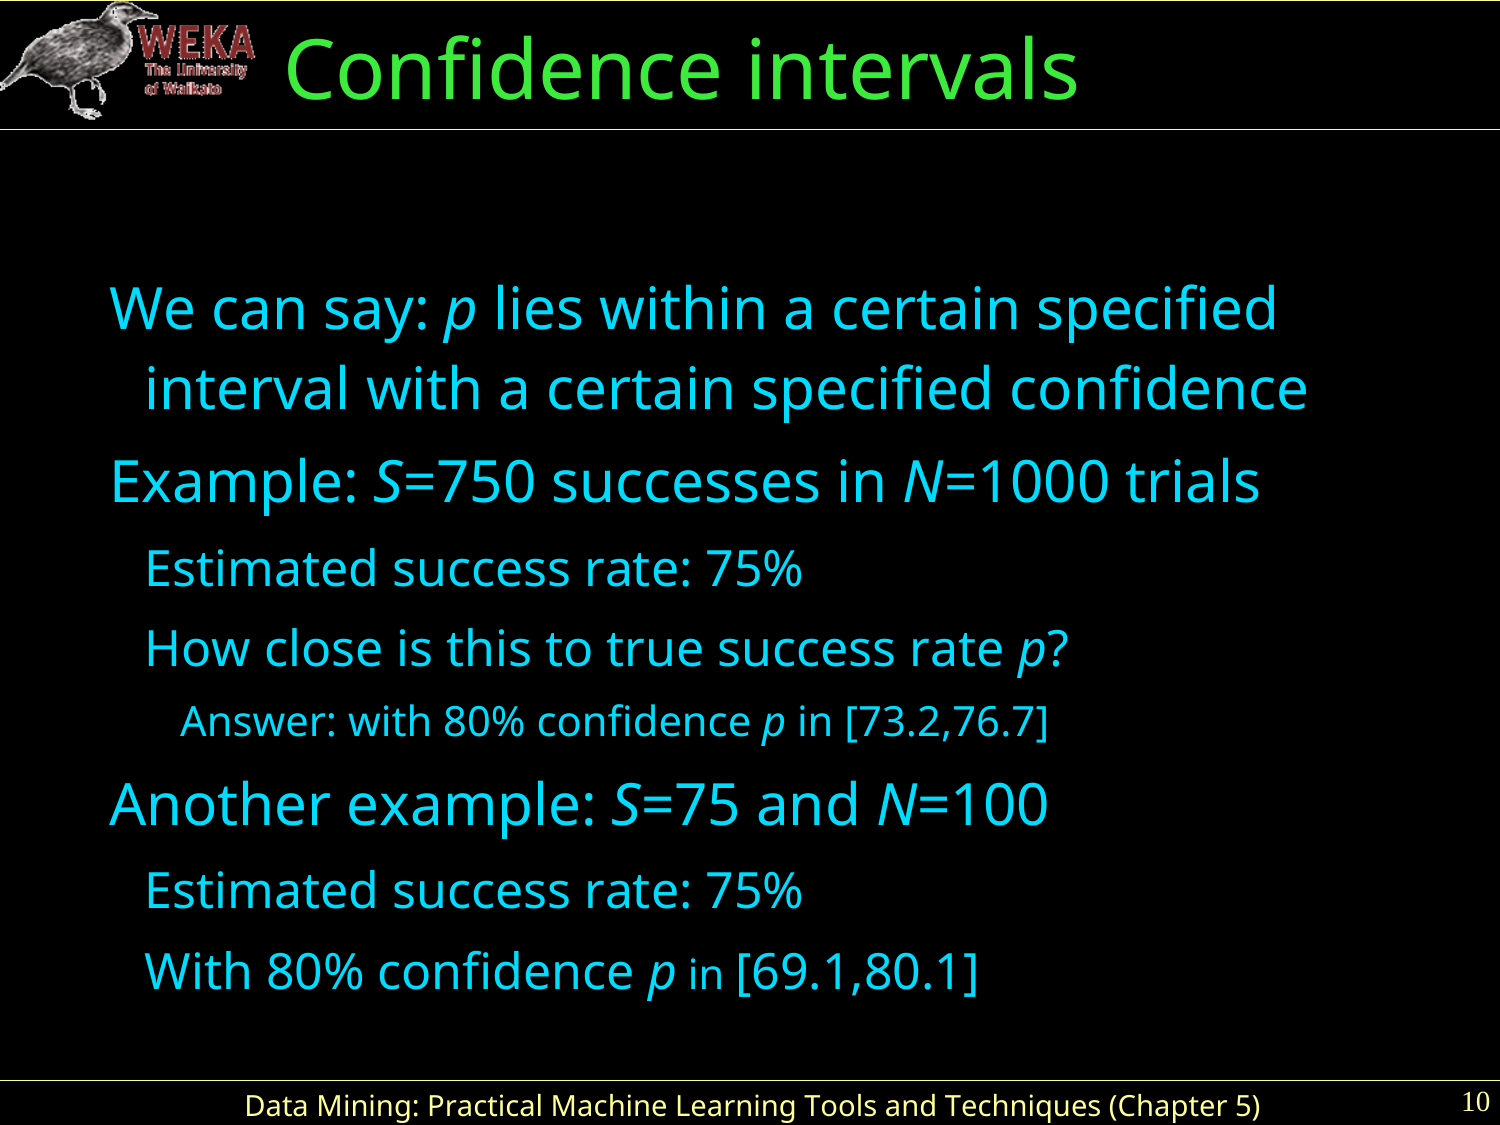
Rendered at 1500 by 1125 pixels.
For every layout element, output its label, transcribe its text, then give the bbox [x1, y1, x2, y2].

title Confidence intervals [268, 0, 1500, 148]
text_box We can say: p lies within a certain specified interval with a certain specified confidence Example: S=750 successes in N=1000 trials Estimated success rate: 75% How close is this to true success rate p? Answer: with 80% confidence p in [73.2,76.7] Another example: S=75 and N=100 Estimated success rate: 75% With 80% confidence p in [69.1,80.1] [59, 260, 1447, 936]
picture [0, 1, 266, 129]
